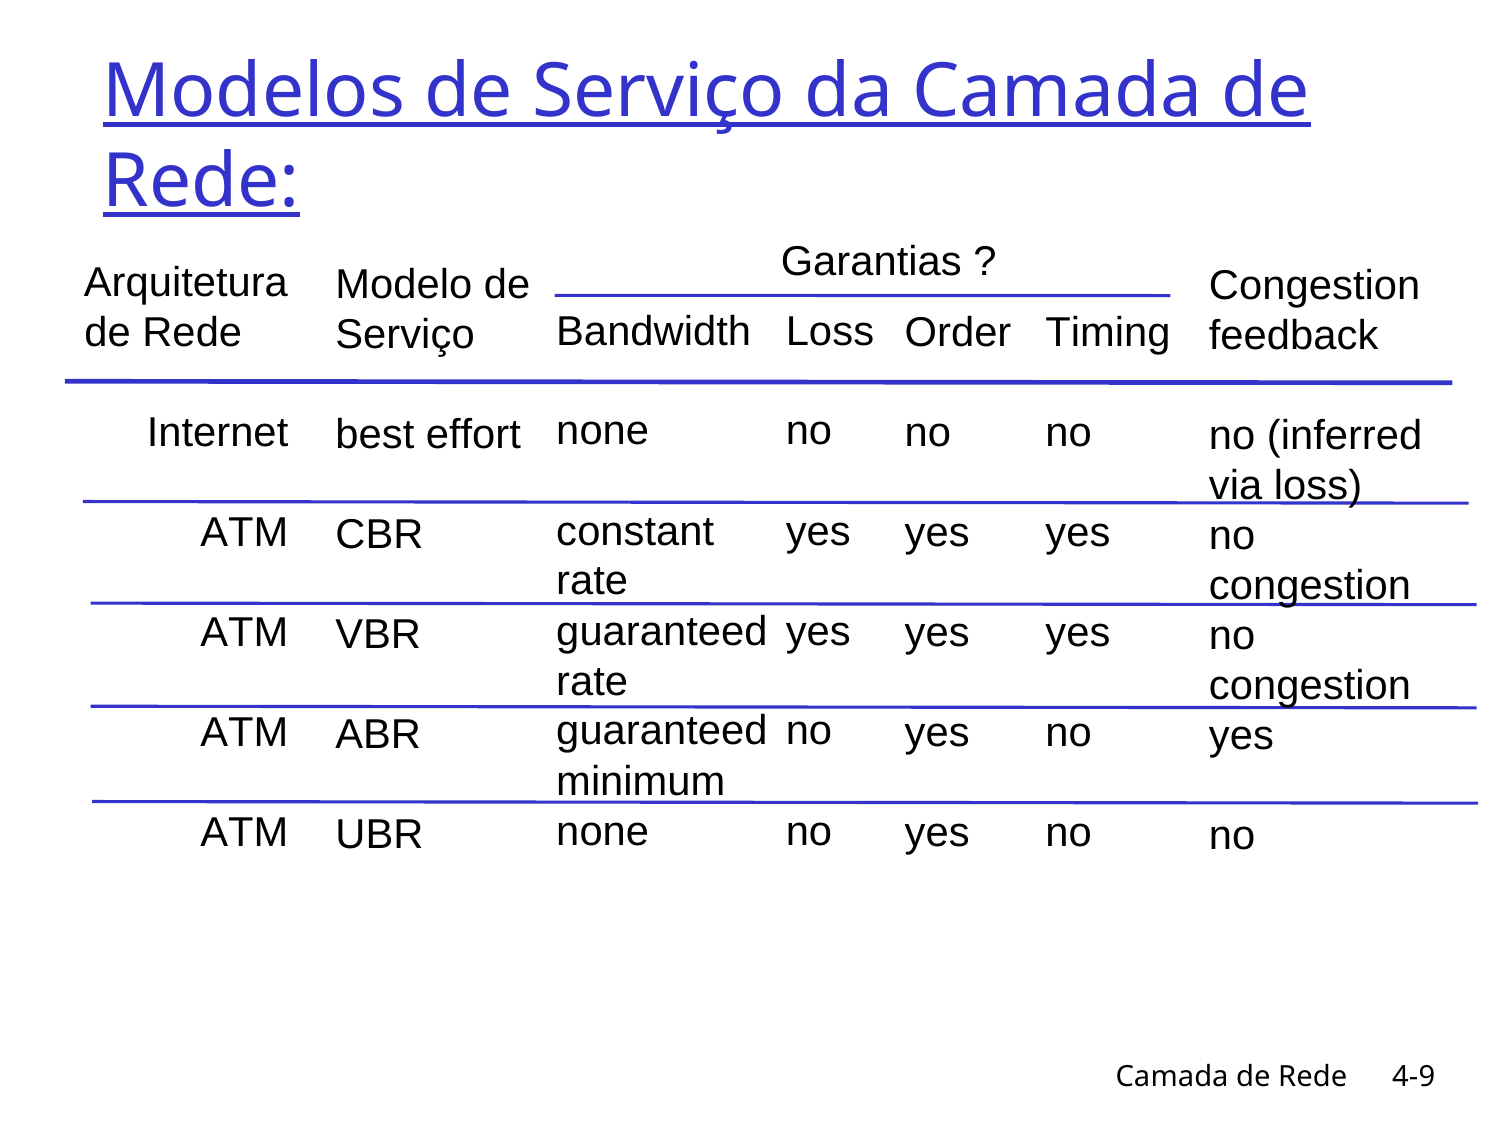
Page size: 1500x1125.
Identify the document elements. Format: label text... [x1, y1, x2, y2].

text_box 4-<número> [1339, 1050, 1451, 1125]
text_box Congestion feedback no (inferred via loss) no congestion no congestion yes no [1194, 250, 1438, 866]
text_box Loss no yes yes no no [771, 297, 889, 862]
text_box Bandwidth none constant rate guaranteed rate guaranteed minimum none [541, 504, 771, 602]
text_box Modelos de Serviço da Camada de Rede: [87, 33, 1363, 229]
text_box Bandwidth none constant rate guaranteed rate guaranteed minimum none [541, 709, 771, 800]
text_box Modelo de Serviço best effort CBR VBR ABR UBR [320, 804, 546, 865]
text_box Bandwidth none constant rate guaranteed rate guaranteed minimum none [541, 385, 771, 500]
text_box Bandwidth none constant rate guaranteed rate guaranteed minimum none [541, 804, 771, 862]
text_box Bandwidth none constant rate guaranteed rate guaranteed minimum none [541, 295, 771, 379]
text_box Camada de Rede [887, 1050, 1339, 1125]
text_box Modelo de Serviço best effort CBR VBR ABR UBR [320, 249, 546, 379]
text_box Modelo de Serviço best effort CBR VBR ABR UBR [320, 709, 541, 800]
text_box Bandwidth none constant rate guaranteed rate guaranteed minimum none [541, 606, 771, 705]
text_box Arquitetura de Rede Internet ATM ATM ATM ATM [69, 247, 304, 379]
text_box Modelo de Serviço best effort CBR VBR ABR UBR [320, 384, 541, 500]
text_box Order no yes yes yes yes [889, 298, 1027, 863]
text_box Modelo de Serviço best effort CBR VBR ABR UBR [320, 605, 541, 705]
text_box Timing no yes yes no no [1030, 297, 1186, 863]
text_box Modelo de Serviço best effort CBR VBR ABR UBR [320, 504, 541, 602]
text_box Garantias ? [766, 225, 1012, 292]
text_box Arquitetura de Rede Internet ATM ATM ATM ATM [69, 384, 304, 863]
